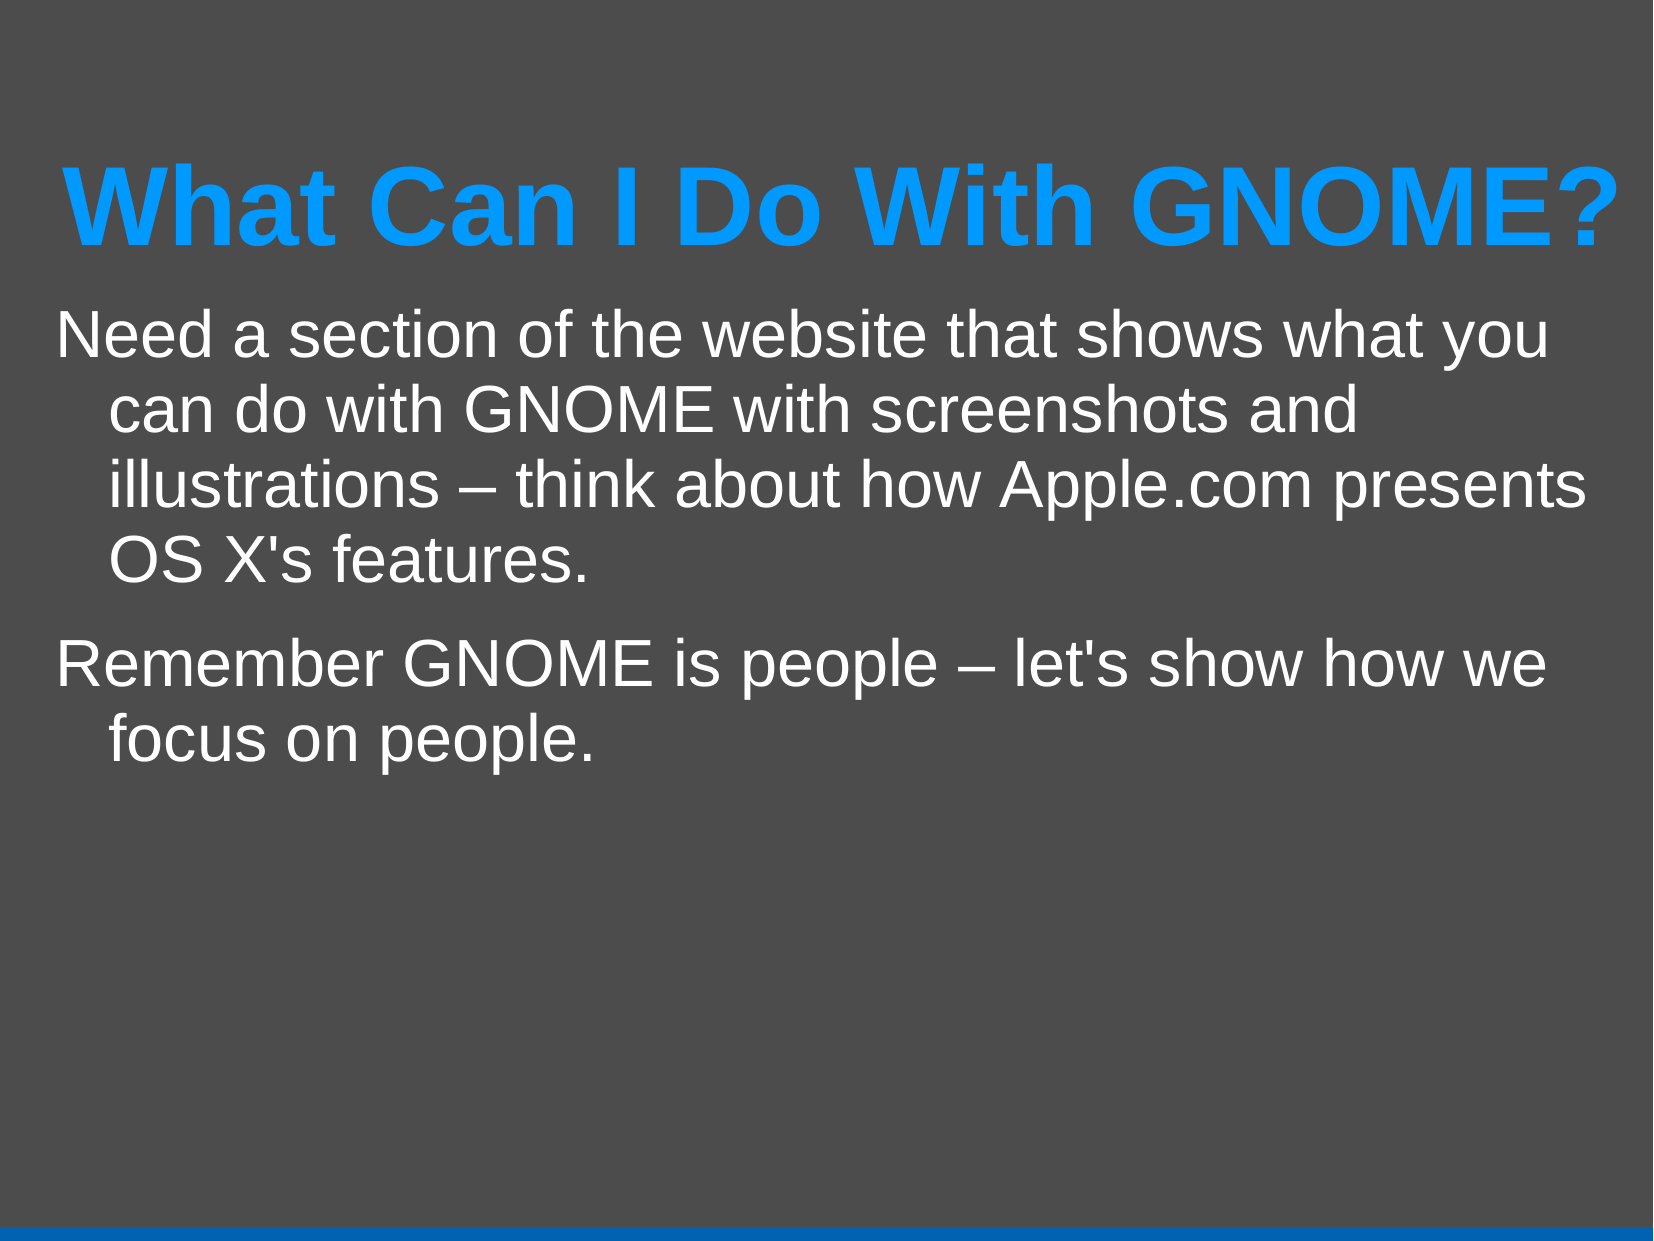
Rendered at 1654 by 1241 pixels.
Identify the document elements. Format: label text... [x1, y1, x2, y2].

title What Can I Do With GNOME? [37, 110, 1650, 303]
list Need a section of the website that shows what you can do with GNOME with screenshots and illustrations – think about how Apple.com presents OS X's features. Remember GNOME is people – let's show how we focus on people. [37, 297, 1613, 1163]
